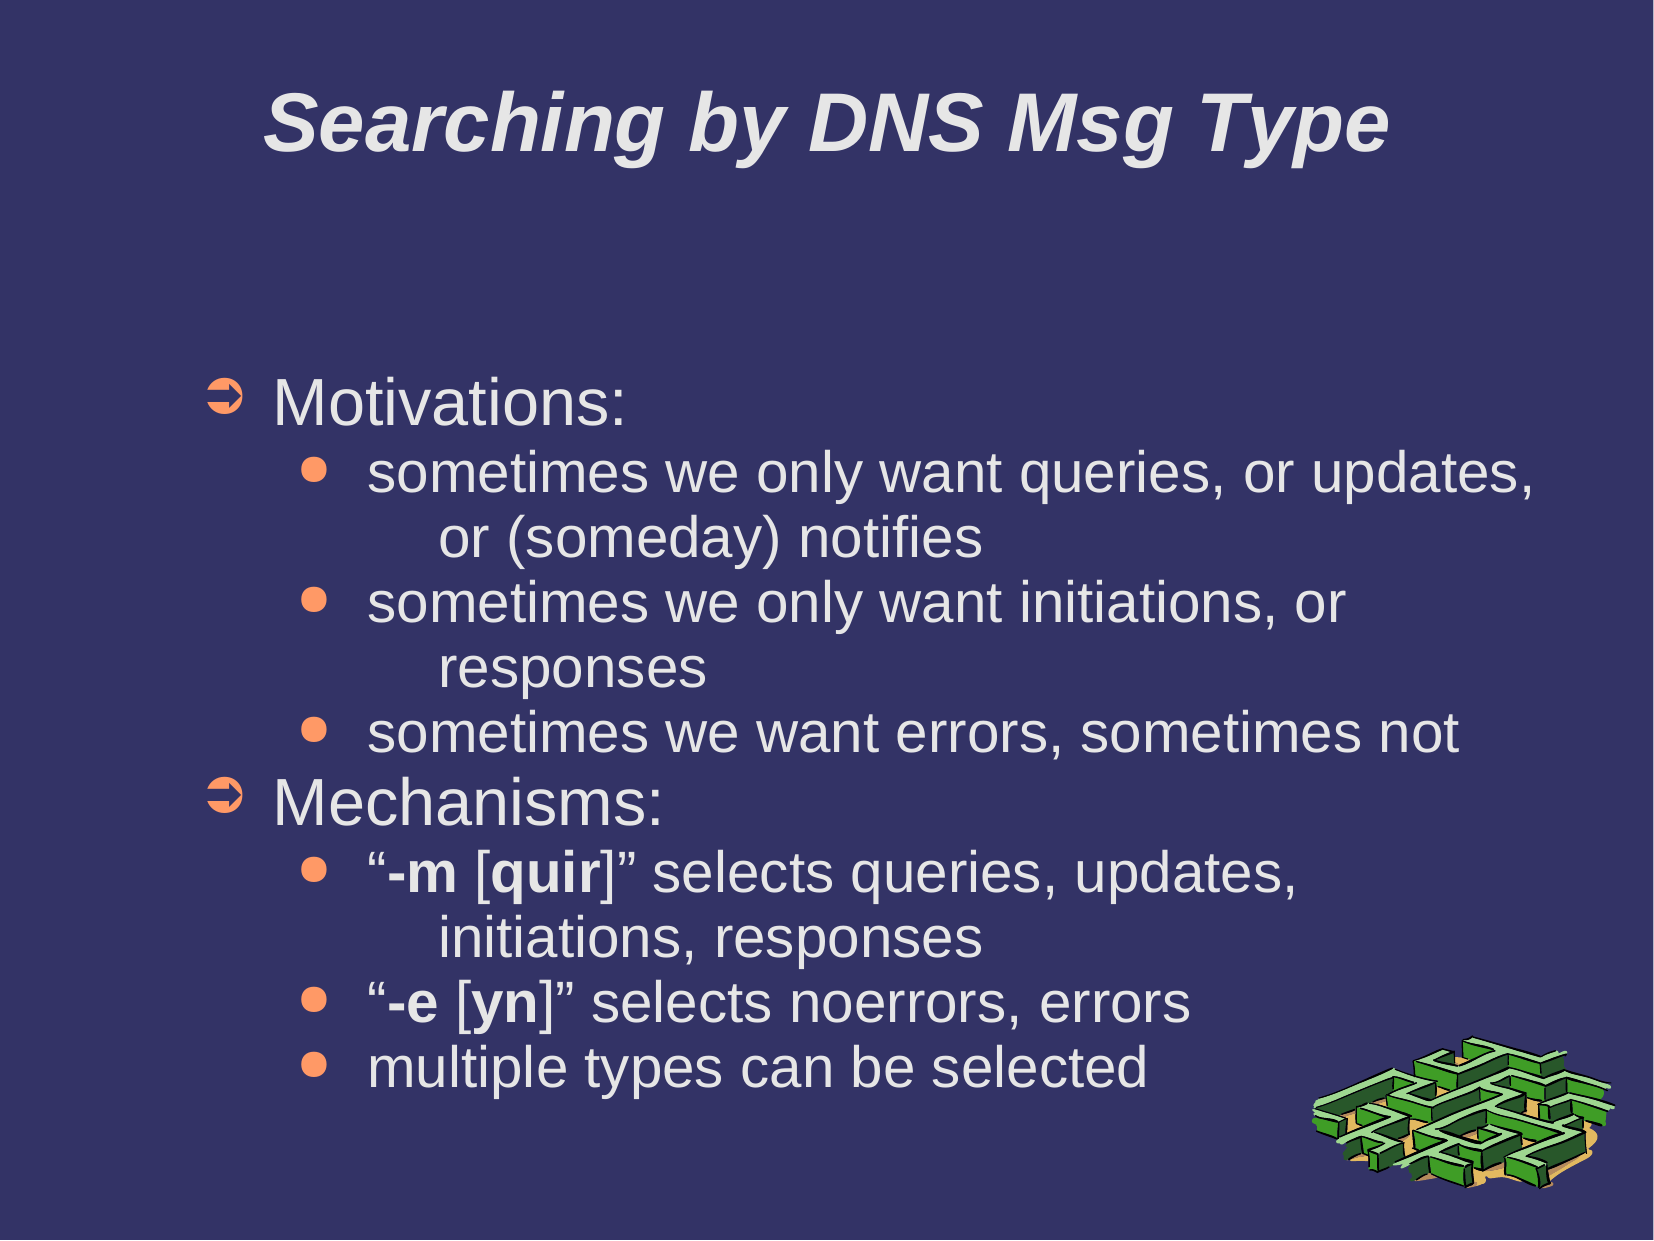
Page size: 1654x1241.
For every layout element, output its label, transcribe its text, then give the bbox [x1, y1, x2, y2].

list Motivations: sometimes we only want queries, or updates, or (someday) notifies sometimes we only want initiations, or responses sometimes we want errors, sometimes not Mechanisms: “-m [quir]” selects queries, updates, initiations, responses “-e [yn]” selects noerrors, errors multiple types can be selected [178, 364, 1570, 1147]
title Searching by DNS Msg Type [121, 19, 1534, 227]
